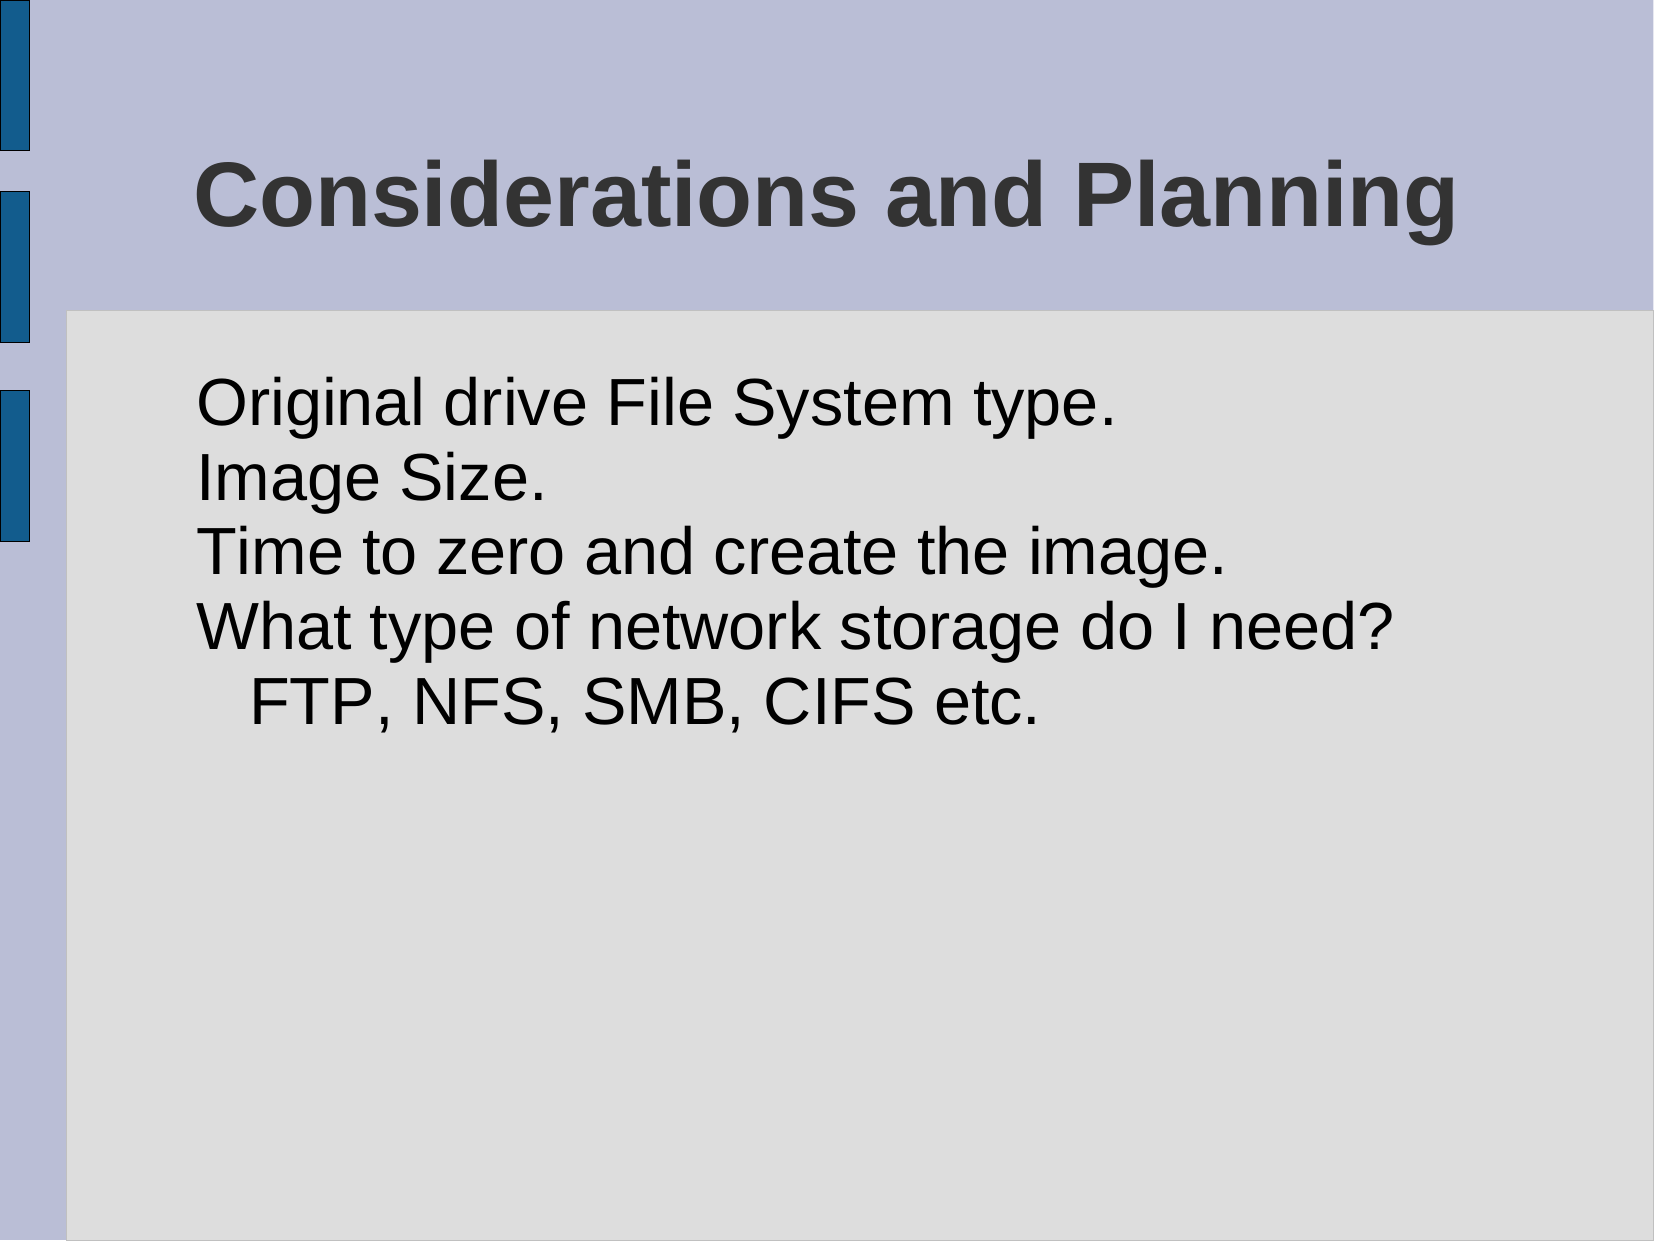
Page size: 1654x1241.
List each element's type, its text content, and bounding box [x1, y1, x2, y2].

list Original drive File System type. Image Size. Time to zero and create the image. What type of network storage do I need? FTP, NFS, SMB, CIFS etc. [178, 364, 1570, 1147]
title Considerations and Planning [121, 91, 1534, 299]
